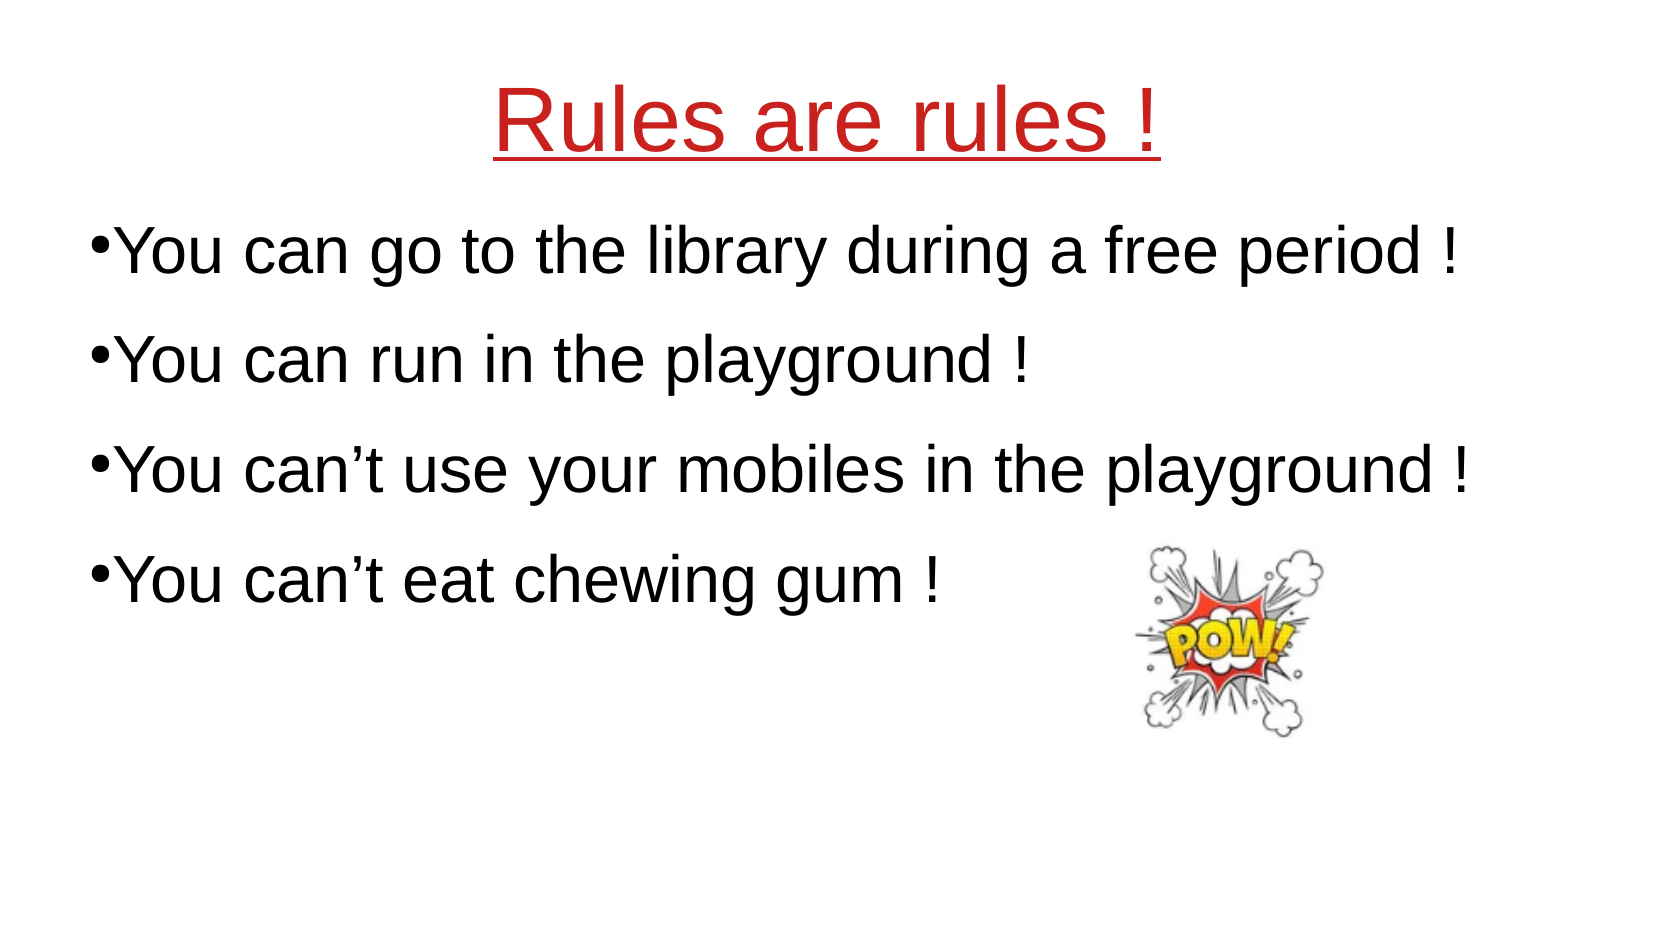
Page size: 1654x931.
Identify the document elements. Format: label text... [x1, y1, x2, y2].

picture [1129, 538, 1329, 739]
title Rules are rules ! [82, 37, 1571, 193]
list You can go to the library during a free period ! You can run in the playground ! You can’t use your mobiles in the playground ! You can’t eat chewing gum ! [88, 206, 1571, 621]
